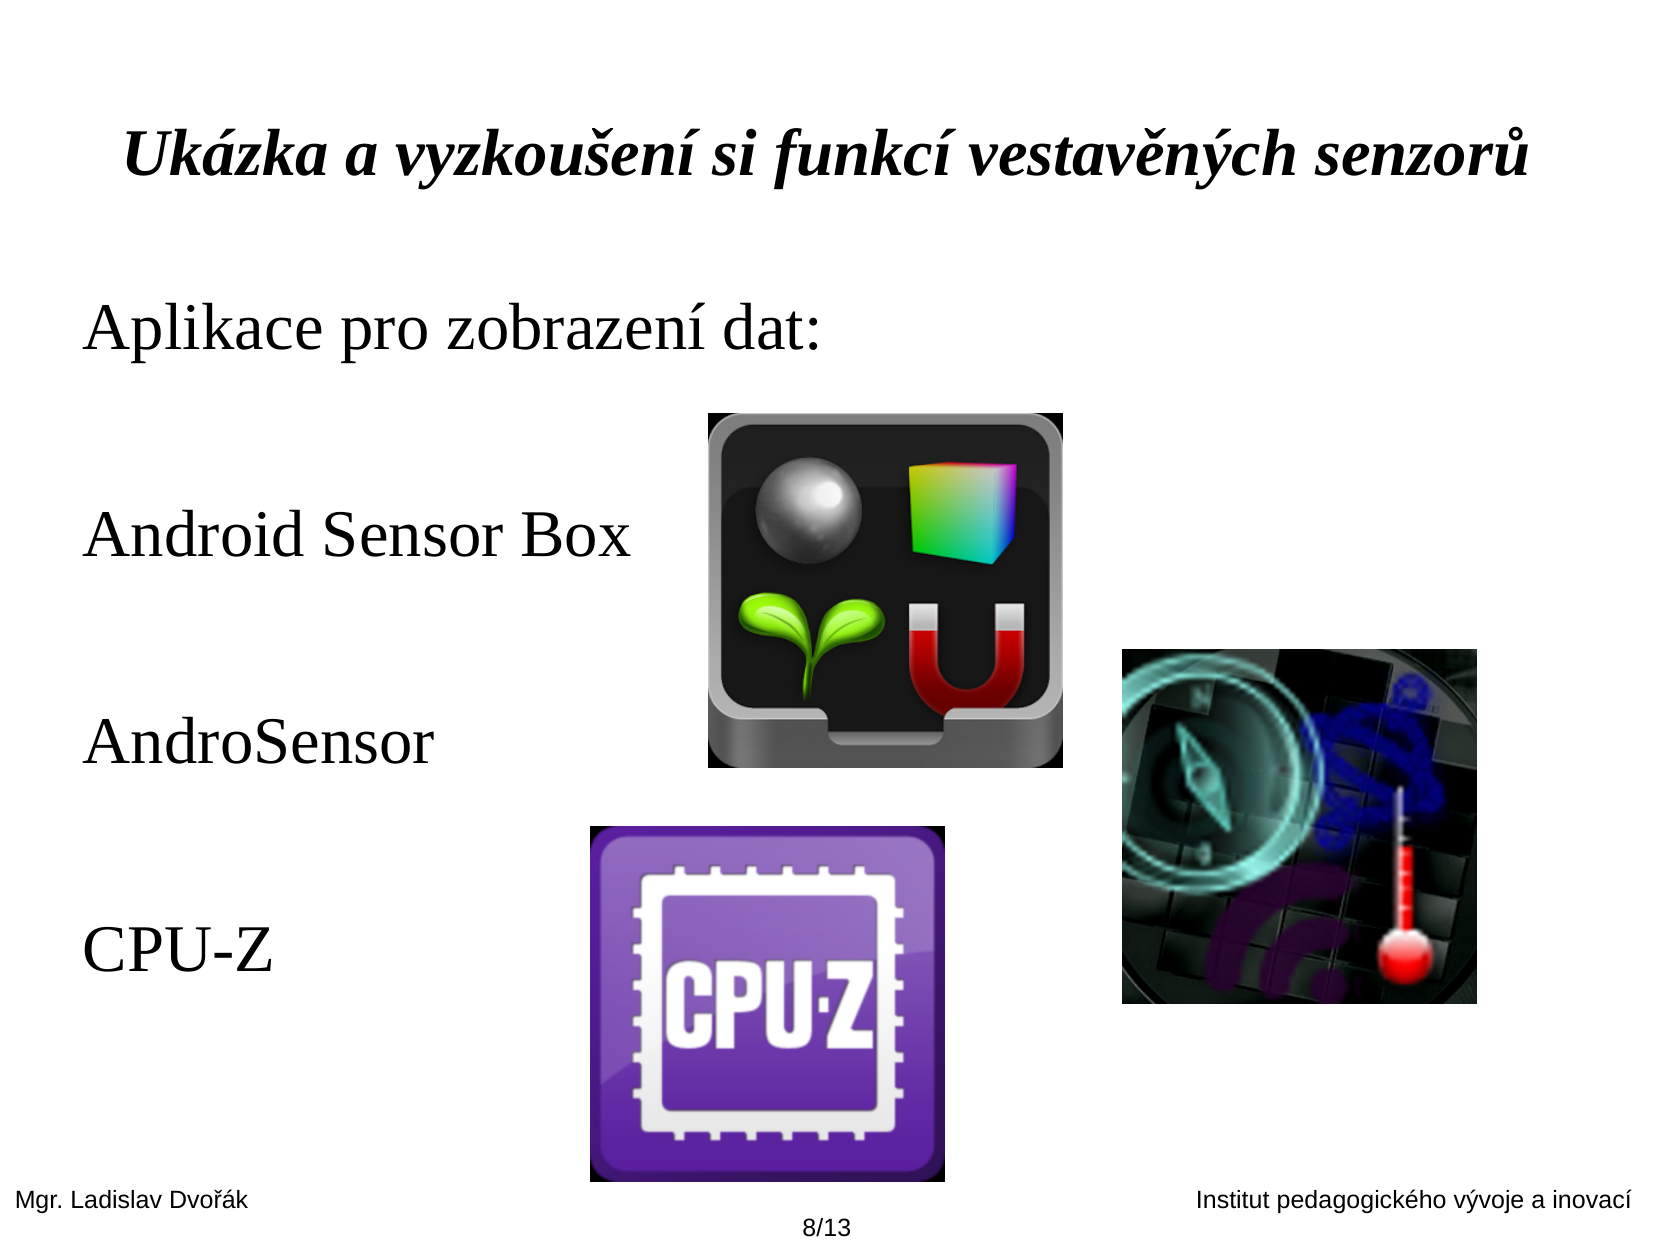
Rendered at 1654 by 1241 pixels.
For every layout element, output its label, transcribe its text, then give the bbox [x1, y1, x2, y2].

picture [1122, 649, 1477, 1004]
list Aplikace pro zobrazení dat: Android Sensor Box AndroSensor CPU-Z [82, 290, 1571, 1010]
picture [590, 826, 945, 1182]
text_box Mgr. Ladislav Dvořák Institut pedagogického vývoje a inovací <číslo>/13 [0, 1177, 1654, 1241]
picture [708, 413, 1063, 768]
title Ukázka a vyzkoušení si funkcí vestavěných senzorů [82, 49, 1571, 257]
